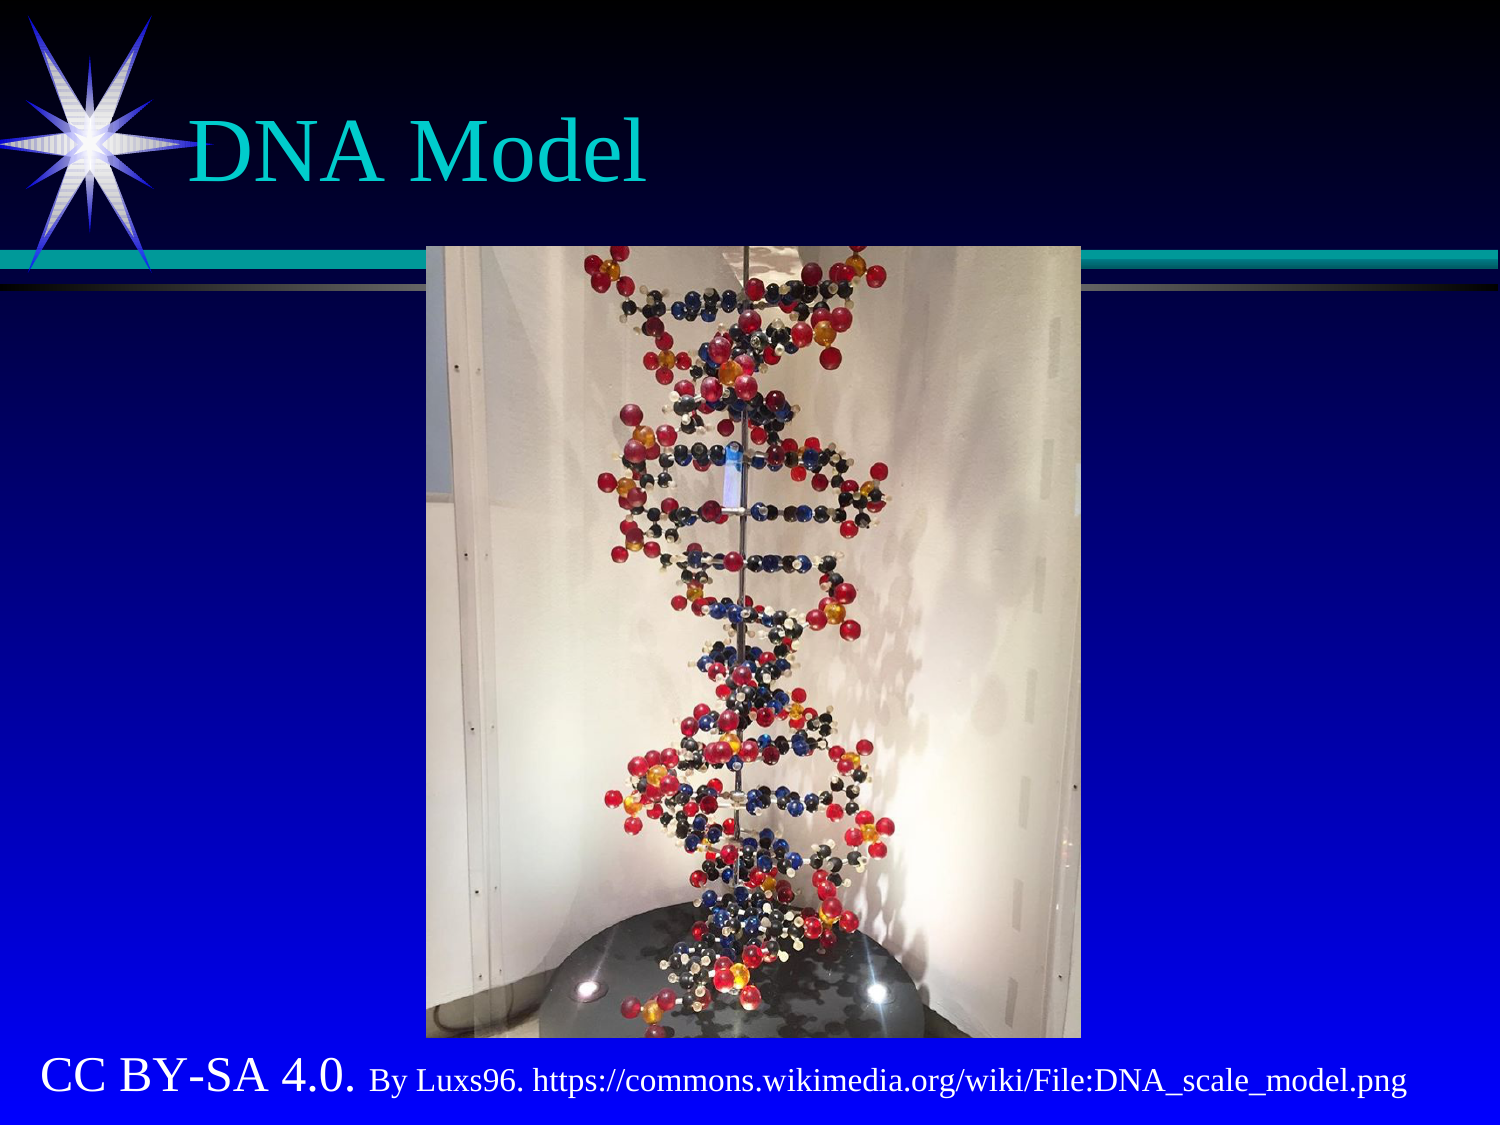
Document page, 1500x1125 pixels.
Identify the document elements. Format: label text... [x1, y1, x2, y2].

title DNA Model [187, 56, 1463, 244]
text_box æ [36, 246, 44, 251]
picture [426, 246, 1081, 1038]
text_box æ [35, 37, 44, 42]
text_box æ [135, 246, 144, 251]
text_box CC BY-SA 4.0. By Luxs96. https://commons.wikimedia.org/wiki/File:DNA_scale_model.png [25, 1039, 1463, 1110]
text_box æ [135, 37, 144, 42]
